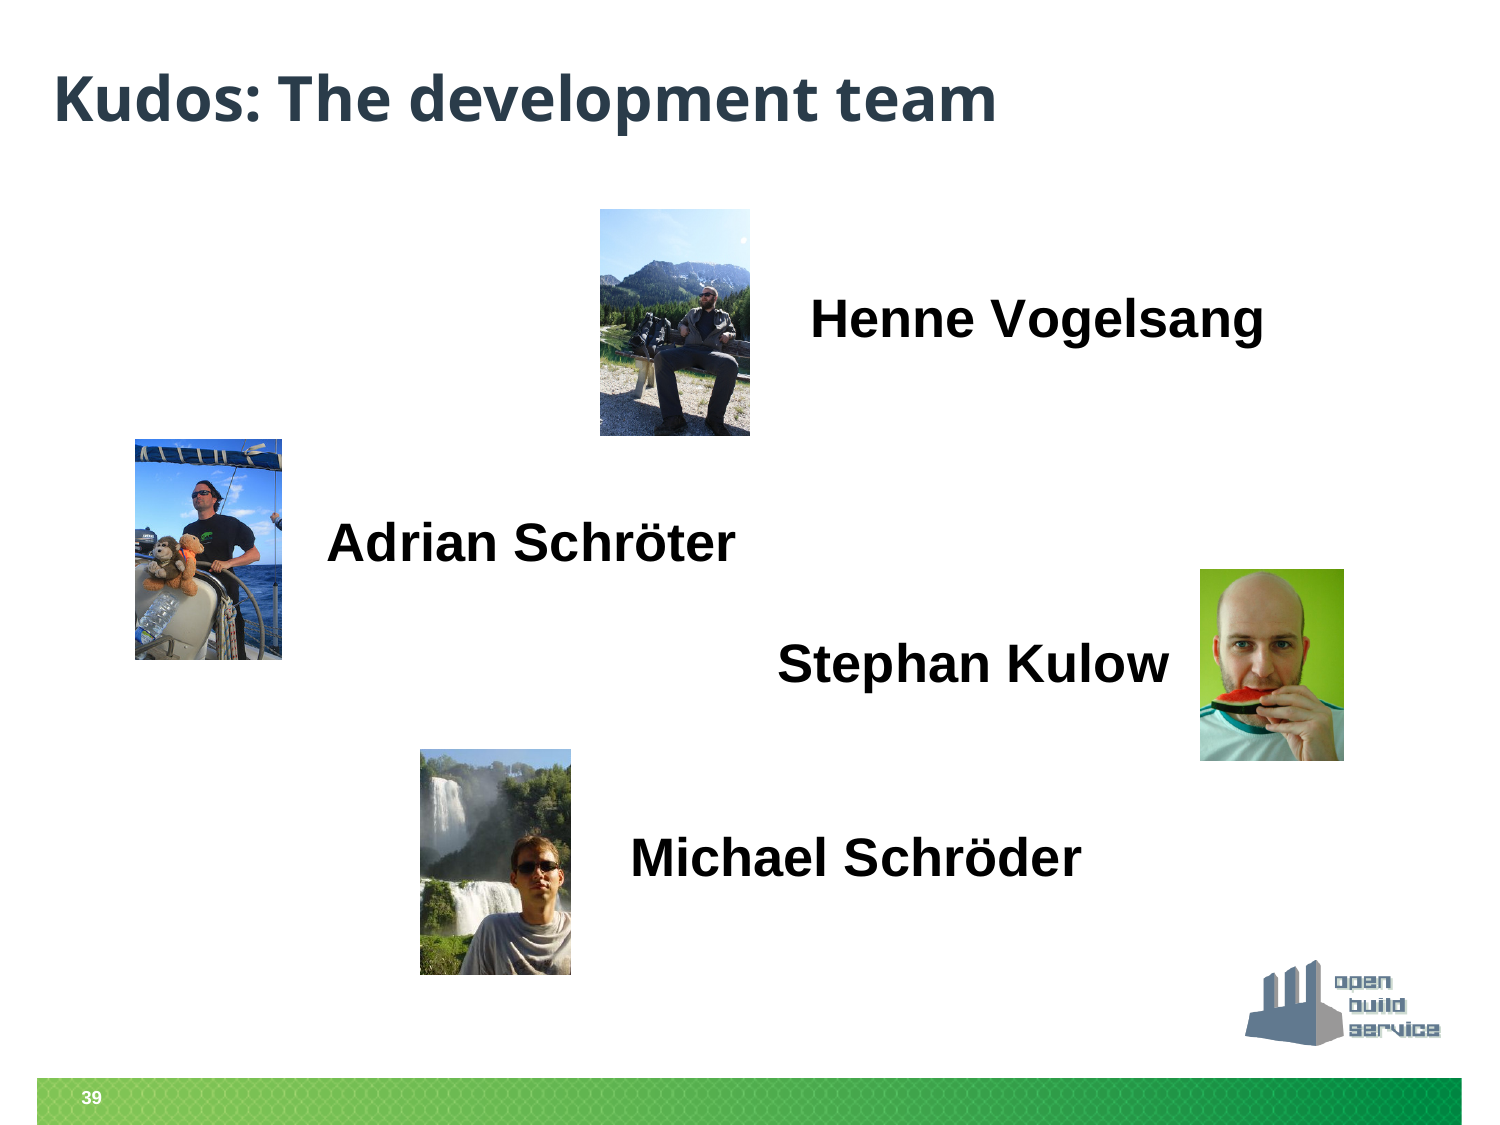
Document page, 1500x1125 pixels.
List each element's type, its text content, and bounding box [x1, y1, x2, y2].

picture [420, 749, 571, 975]
text_box Henne Vogelsang [810, 285, 1471, 348]
picture [37, 1078, 1462, 1125]
text_box Stephan Kulow [510, 630, 1171, 693]
text_box Michael Schröder [630, 824, 1291, 887]
title Kudos: The development team [37, 51, 1388, 209]
picture [1245, 960, 1441, 1046]
picture [1200, 569, 1344, 761]
picture [135, 439, 282, 661]
picture [600, 209, 750, 436]
text_box Adrian Schröter [326, 509, 987, 572]
